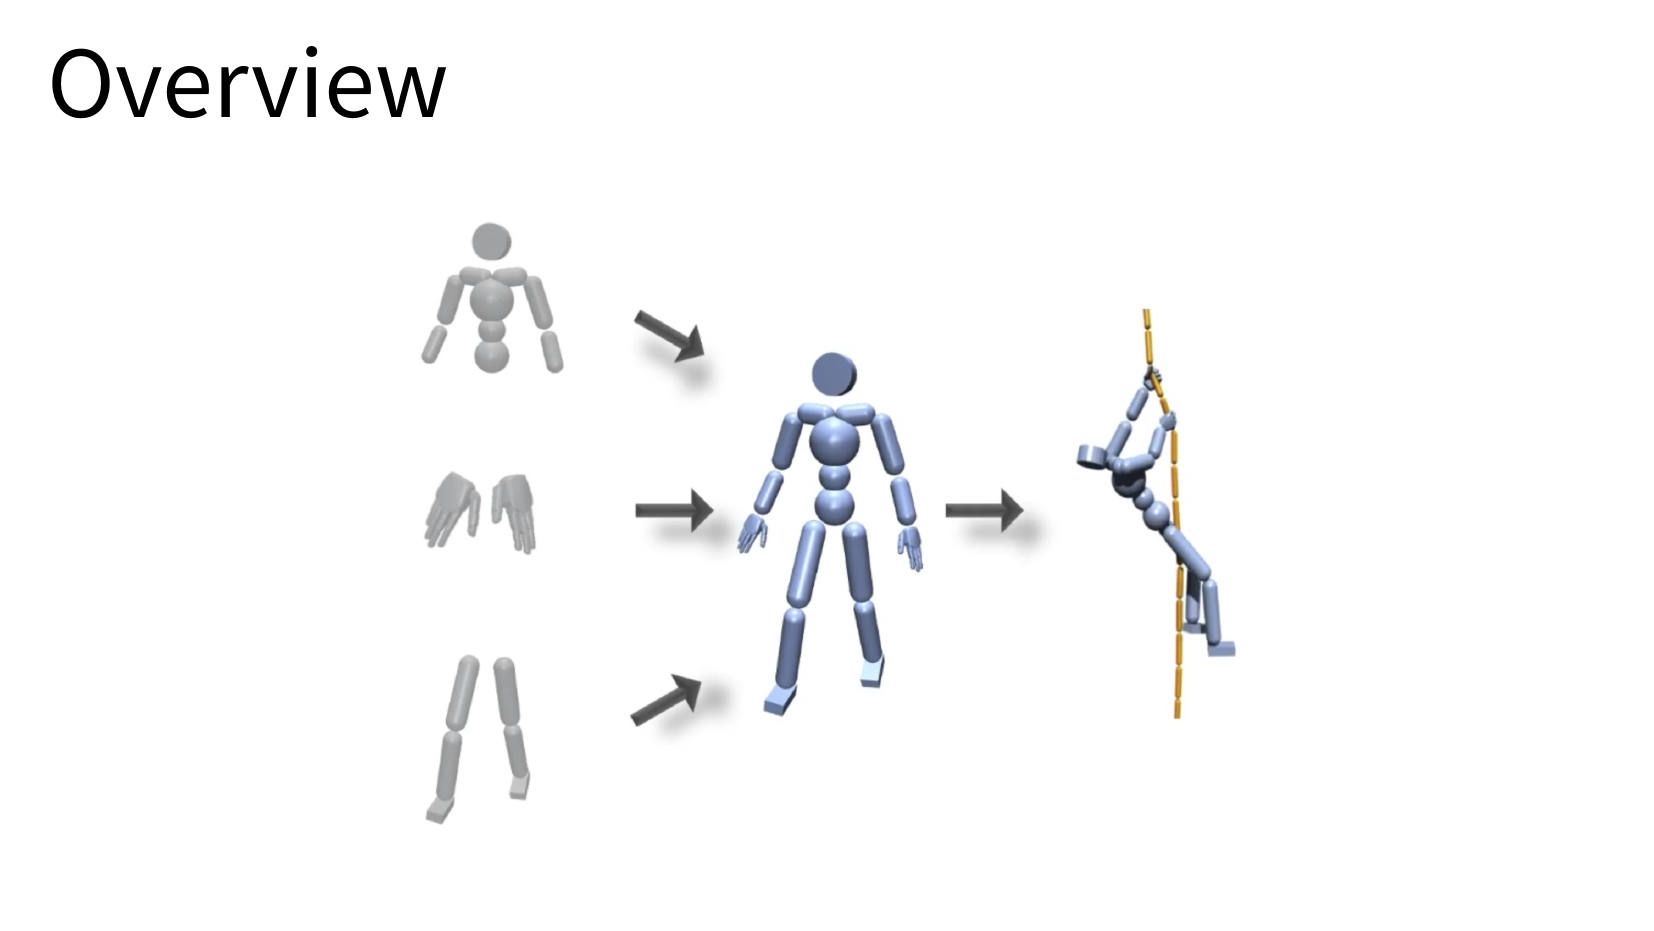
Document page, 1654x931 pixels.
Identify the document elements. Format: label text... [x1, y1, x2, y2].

title Overview [47, 0, 1536, 156]
picture [383, 206, 1266, 827]
